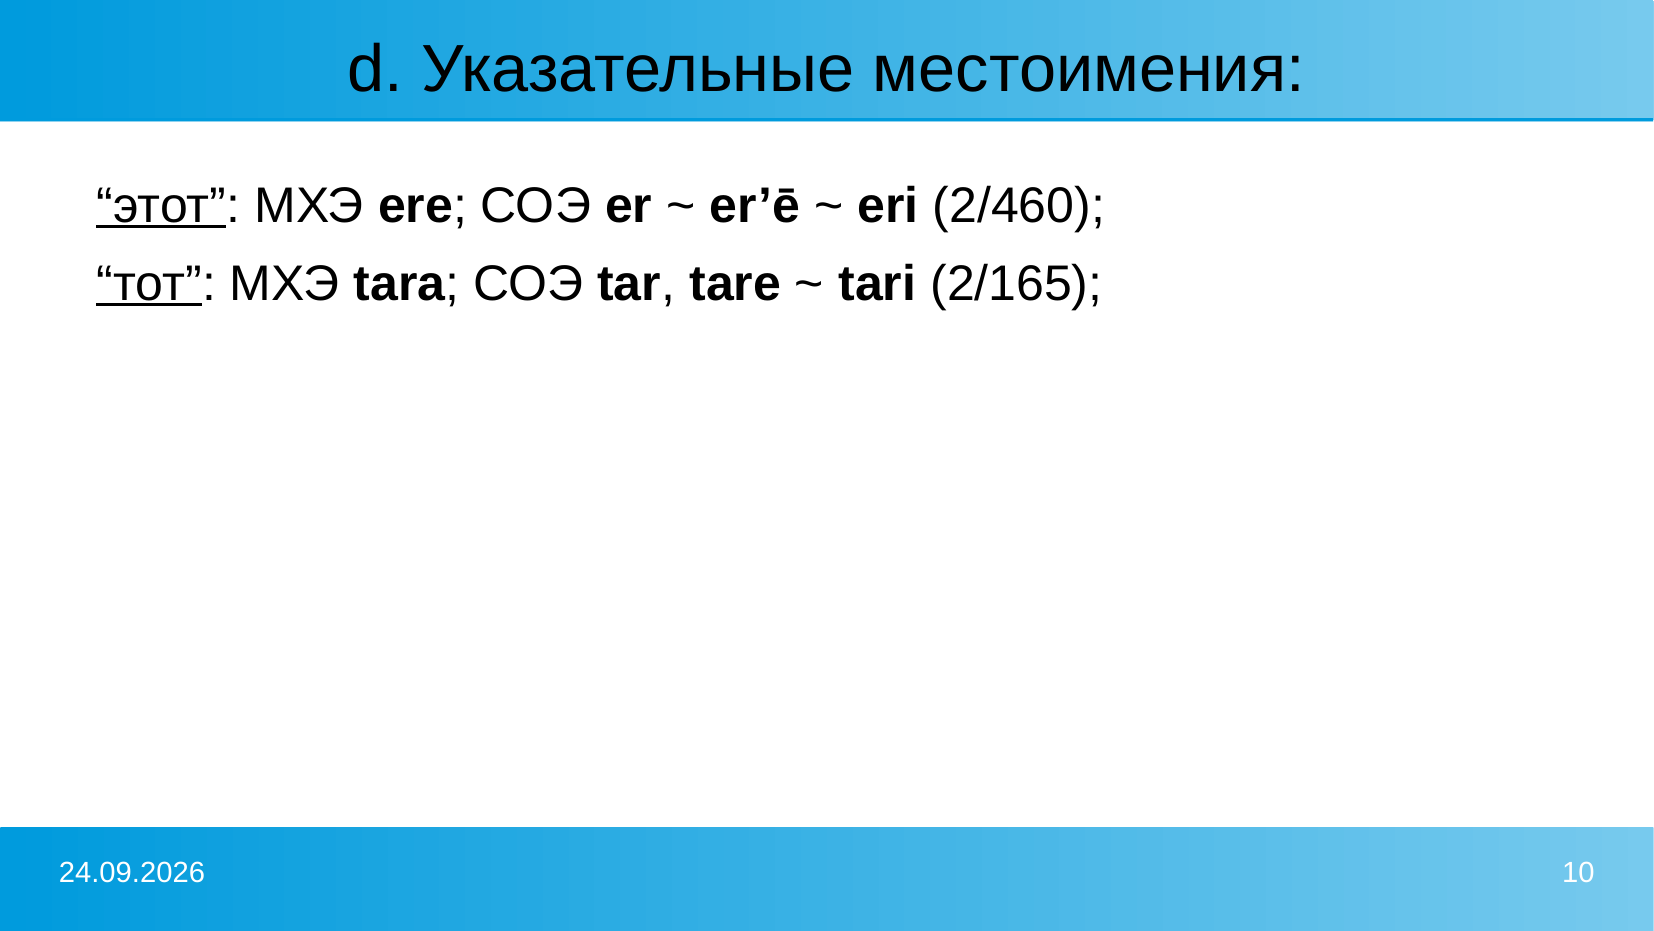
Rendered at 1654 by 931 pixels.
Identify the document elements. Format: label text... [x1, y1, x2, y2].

title d. Указательные местоимения: [59, 29, 1595, 108]
list “этот”: МХЭ ere; СОЭ er ~ er’ē ~ eri (2/460); “тот”: МХЭ tara; СОЭ tar, tare ~ tari (2/165); [59, 177, 1595, 768]
